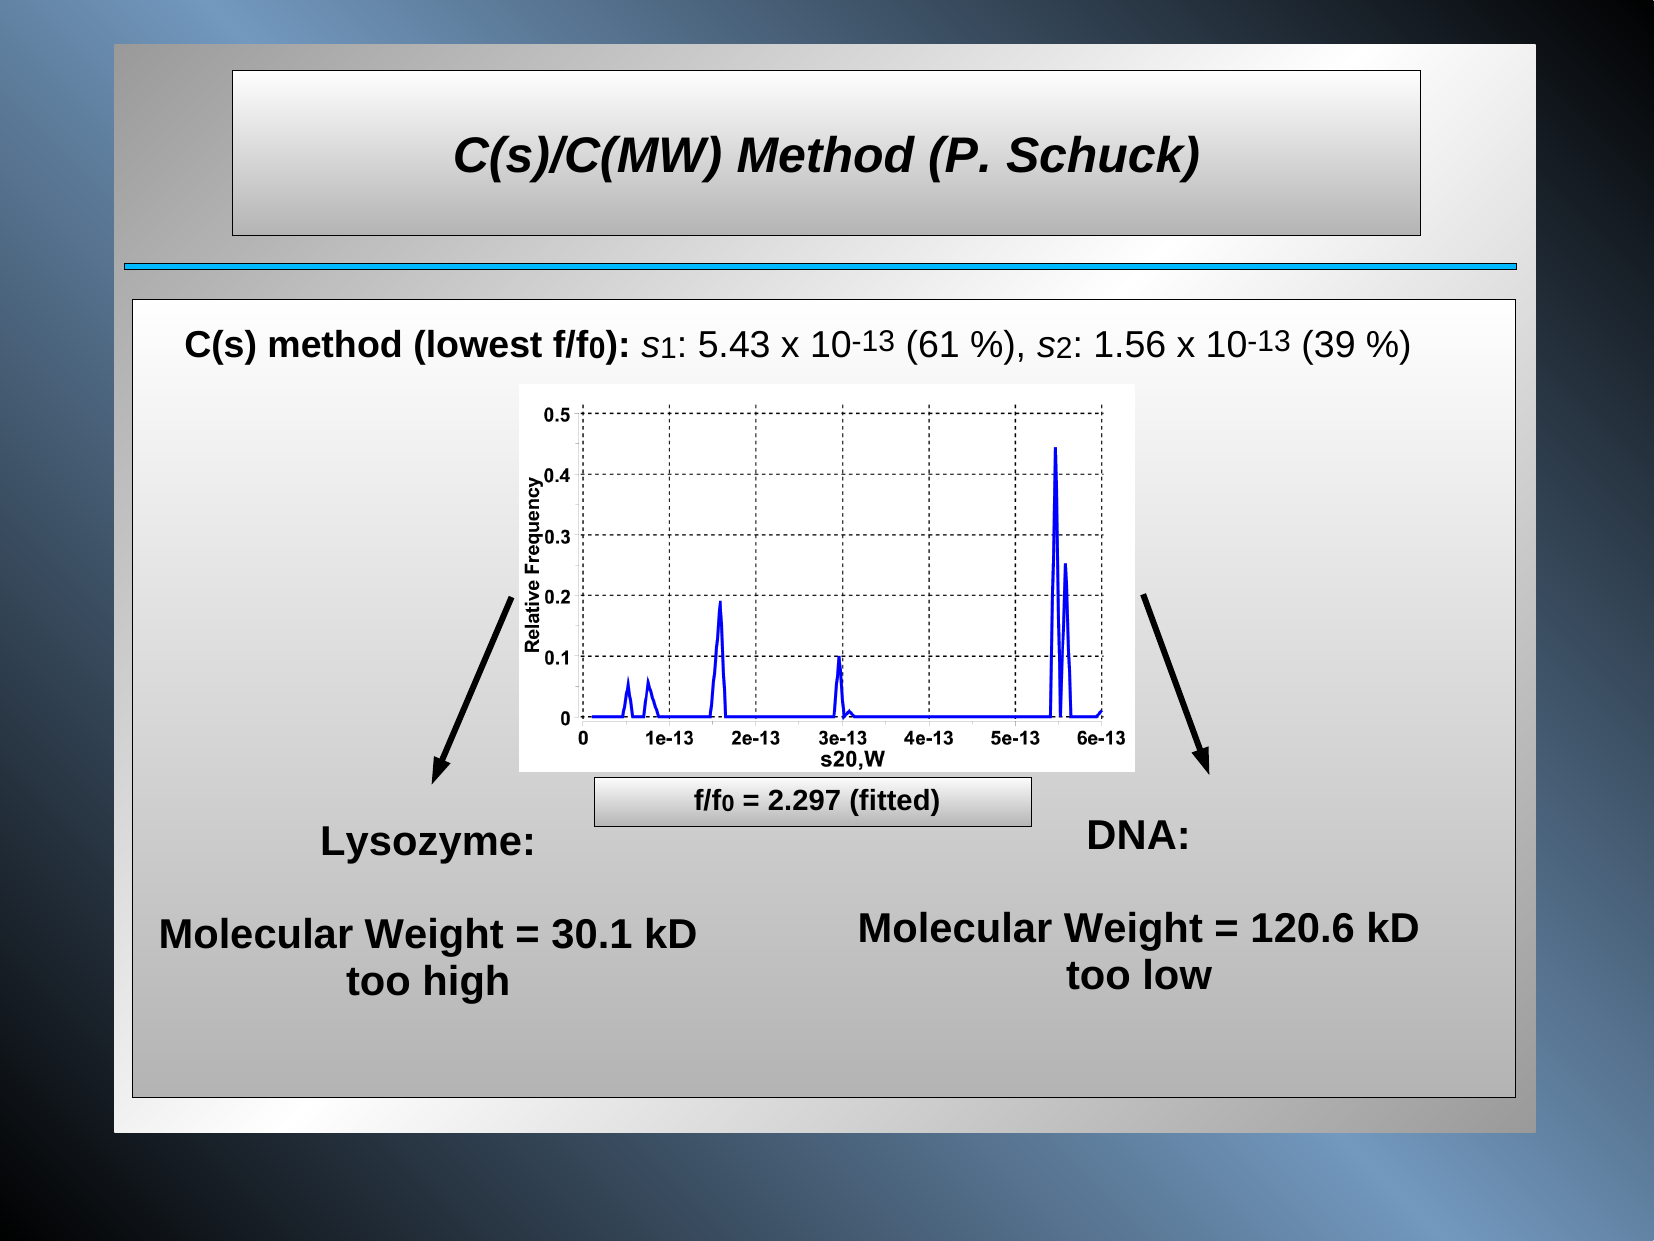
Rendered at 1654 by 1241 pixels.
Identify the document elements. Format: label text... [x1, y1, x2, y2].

text_box f/f0 = 2.297 (fitted) [693, 783, 941, 821]
text_box [124, 263, 1517, 270]
text_box C(s) method (lowest f/f0): s1: 5.43 x 10-13 (61 %), s2: 1.56 x 10-13 (39 %) [184, 323, 1420, 379]
text_box [232, 70, 1421, 236]
picture [519, 384, 1135, 772]
text_box DNA: Molecular Weight = 120.6 kD too low [857, 812, 1618, 1000]
text_box C(s)/C(MW) Method (P. Schuck) [246, 127, 1407, 195]
text_box [132, 299, 1516, 1098]
text_box Lysozyme: Molecular Weight = 30.1 kD too high [158, 817, 708, 1006]
